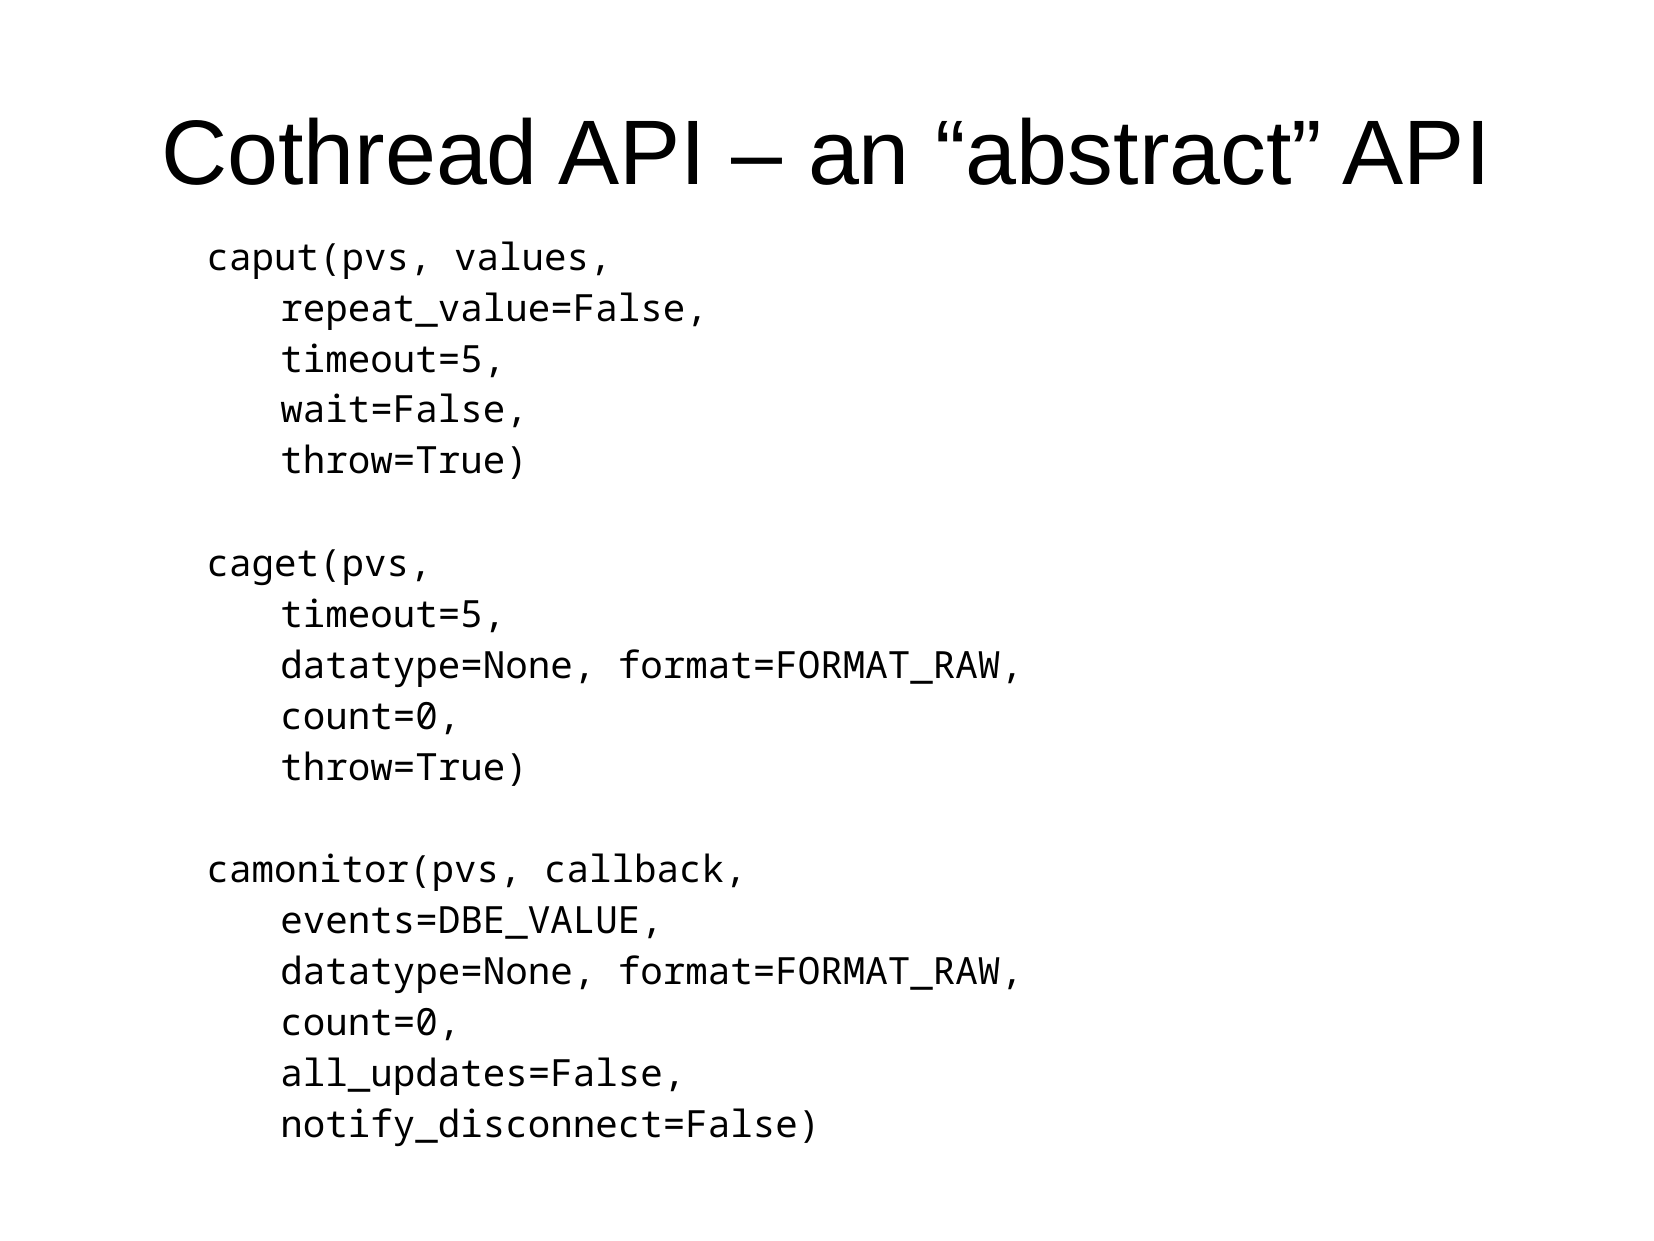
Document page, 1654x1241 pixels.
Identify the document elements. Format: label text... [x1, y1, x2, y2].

title Cothread API – an “abstract” API [82, 49, 1571, 257]
text_box caput(pvs, values, repeat_value=False, timeout=5, wait=False, throw=True) caget(pvs, timeout=5, datatype=None, format=FORMAT_RAW, count=0, throw=True) camonitor(pvs, callback, events=DBE_VALUE, datatype=None, format=FORMAT_RAW, count=0, all_updates=False, notify_disconnect=False) [206, 295, 1413, 1084]
